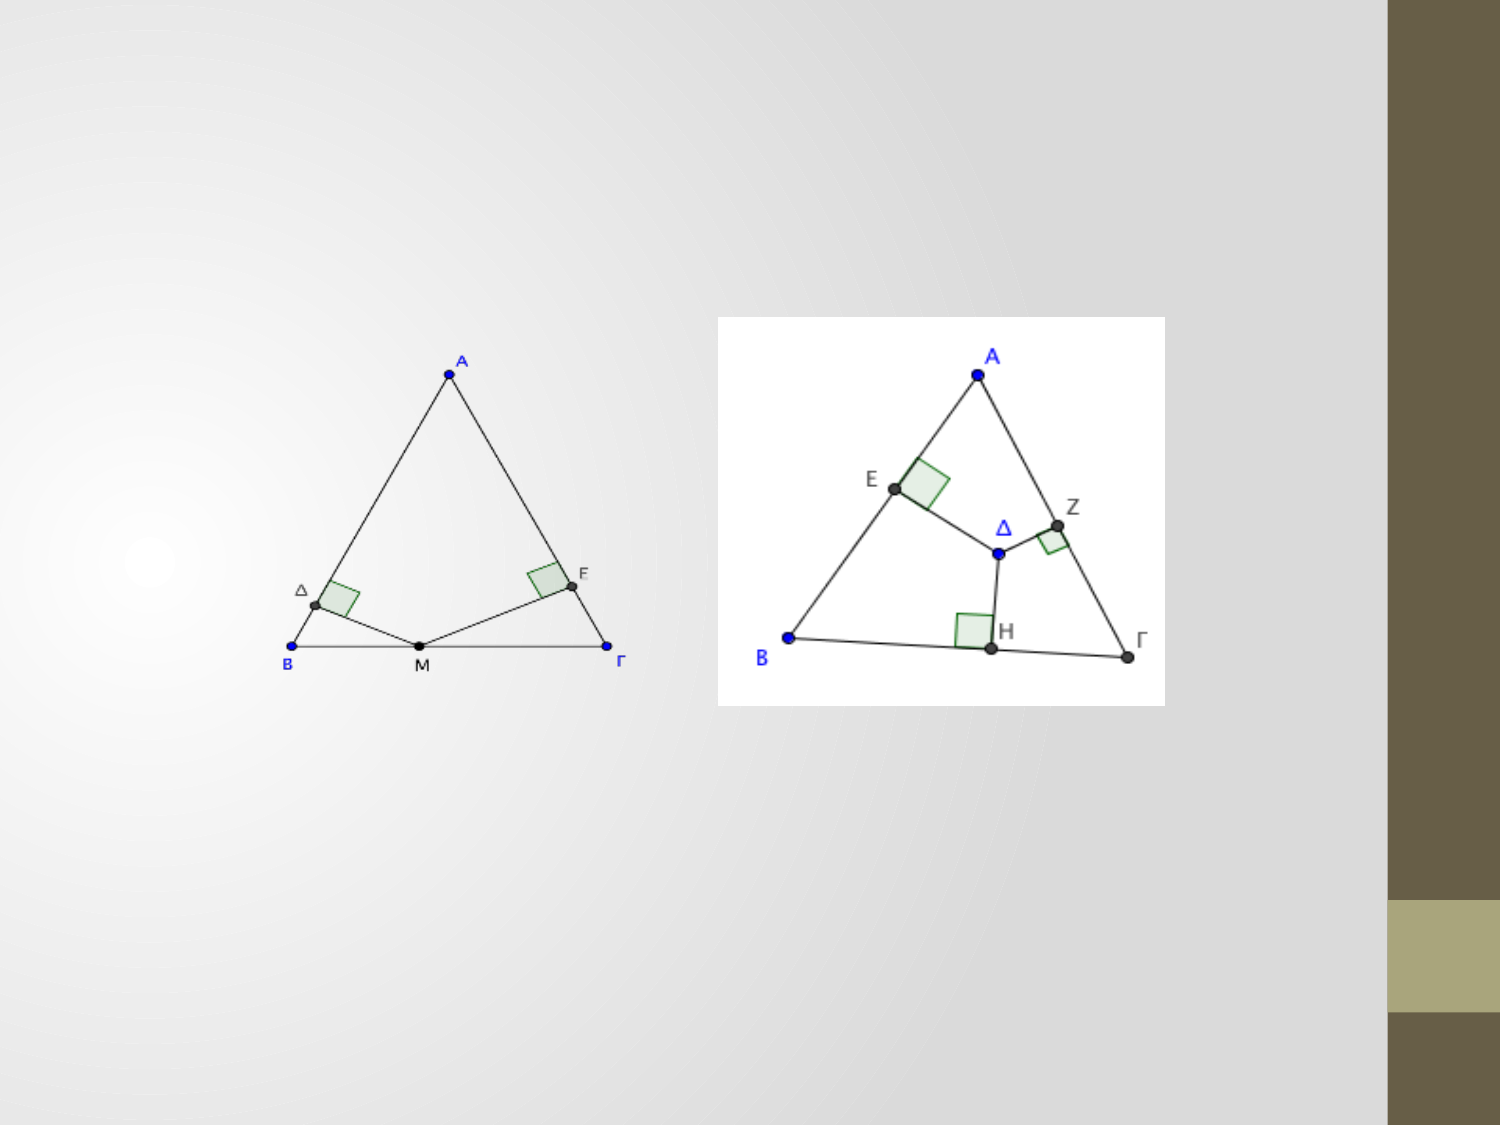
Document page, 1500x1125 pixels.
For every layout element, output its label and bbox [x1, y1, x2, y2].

list [75, 262, 1325, 1050]
picture [718, 317, 1165, 706]
picture [265, 345, 646, 706]
